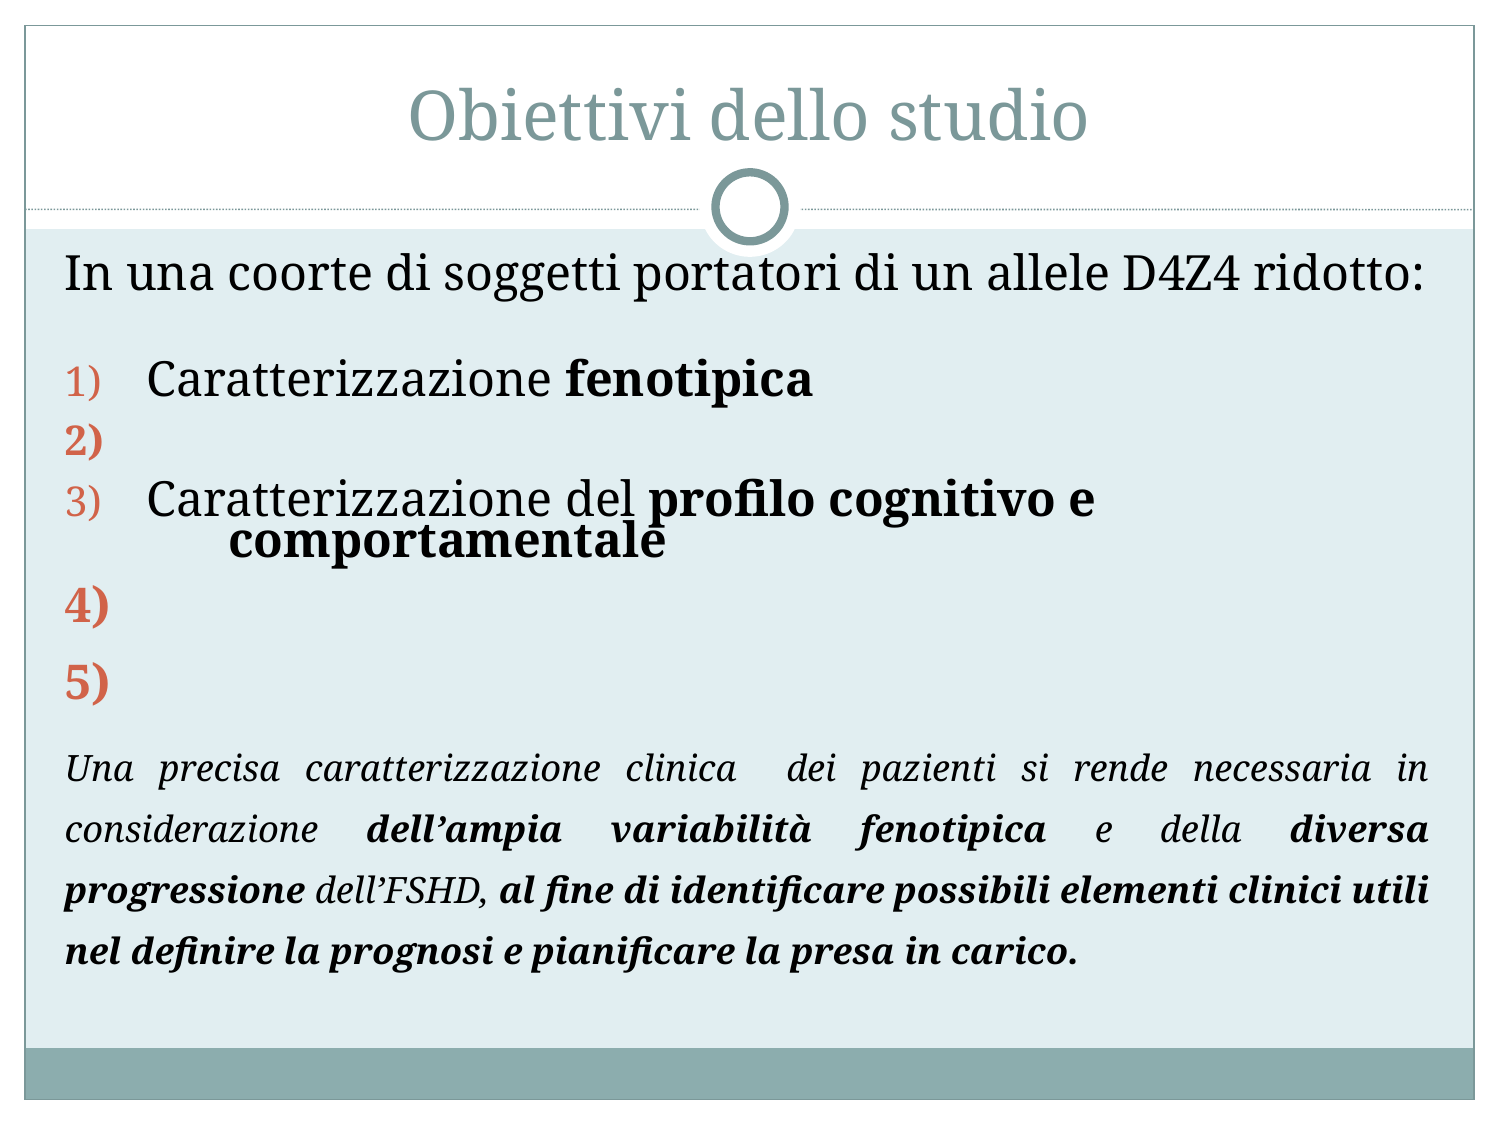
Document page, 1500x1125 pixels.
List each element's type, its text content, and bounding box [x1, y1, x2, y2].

title Obiettivi dello studio [49, 37, 1450, 162]
list In una coorte di soggetti portatori di un allele D4Z4 ridotto: Caratterizzazione fenotipica Caratterizzazione del profilo cognitivo e comportamentale Una precisa caratterizzazione clinica dei pazienti si rende necessaria in considerazione dell’ampia variabilità fenotipica e della diversa progressione dell’FSHD, al fine di identificare possibili elementi clinici utili nel definire la prognosi e pianificare la presa in carico. [49, 250, 1445, 1001]
